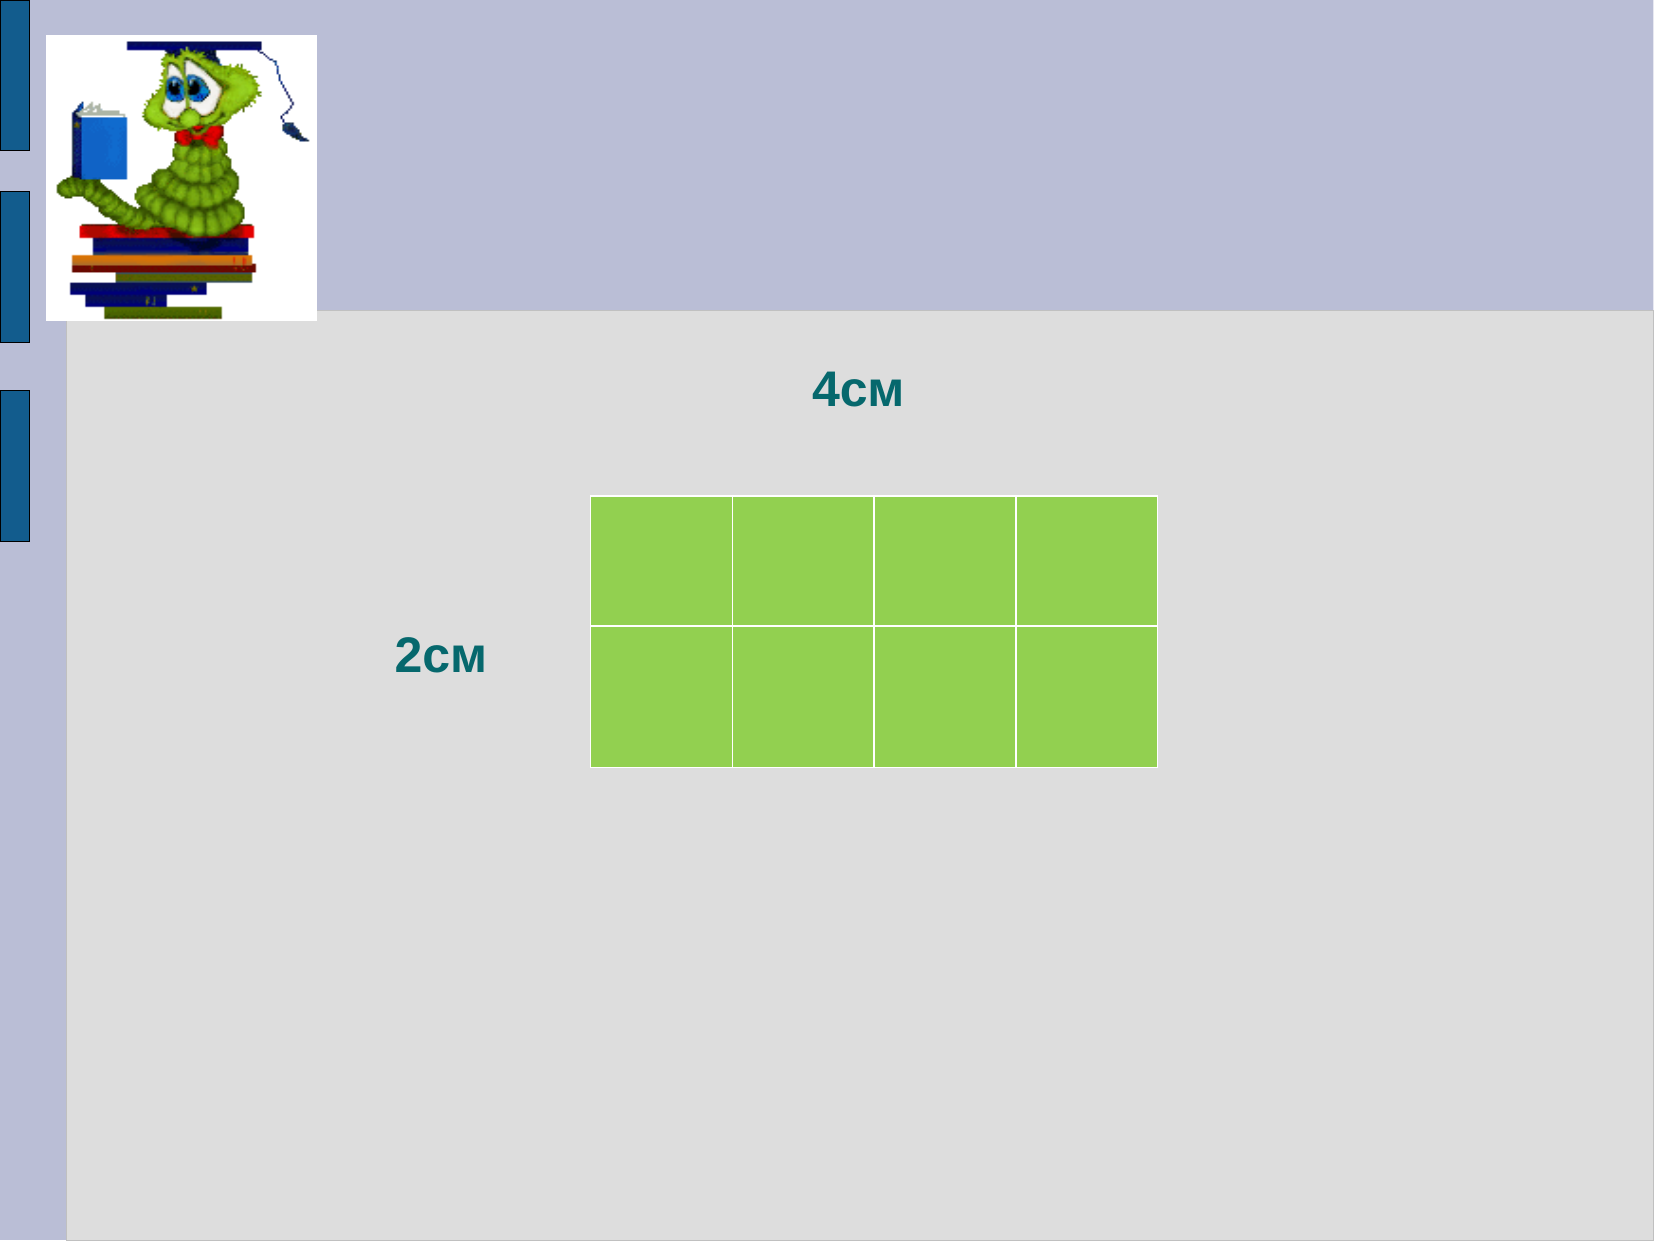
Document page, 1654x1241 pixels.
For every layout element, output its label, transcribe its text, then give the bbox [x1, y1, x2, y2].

text_box [1017, 627, 1157, 767]
text_box [590, 496, 732, 625]
text_box 4см [797, 354, 920, 427]
text_box [590, 626, 732, 767]
text_box [733, 627, 873, 767]
text_box [733, 496, 873, 625]
text_box [1017, 496, 1157, 625]
picture [46, 35, 317, 321]
text_box [875, 627, 1015, 767]
text_box 2см [379, 620, 502, 692]
text_box [875, 496, 1015, 625]
